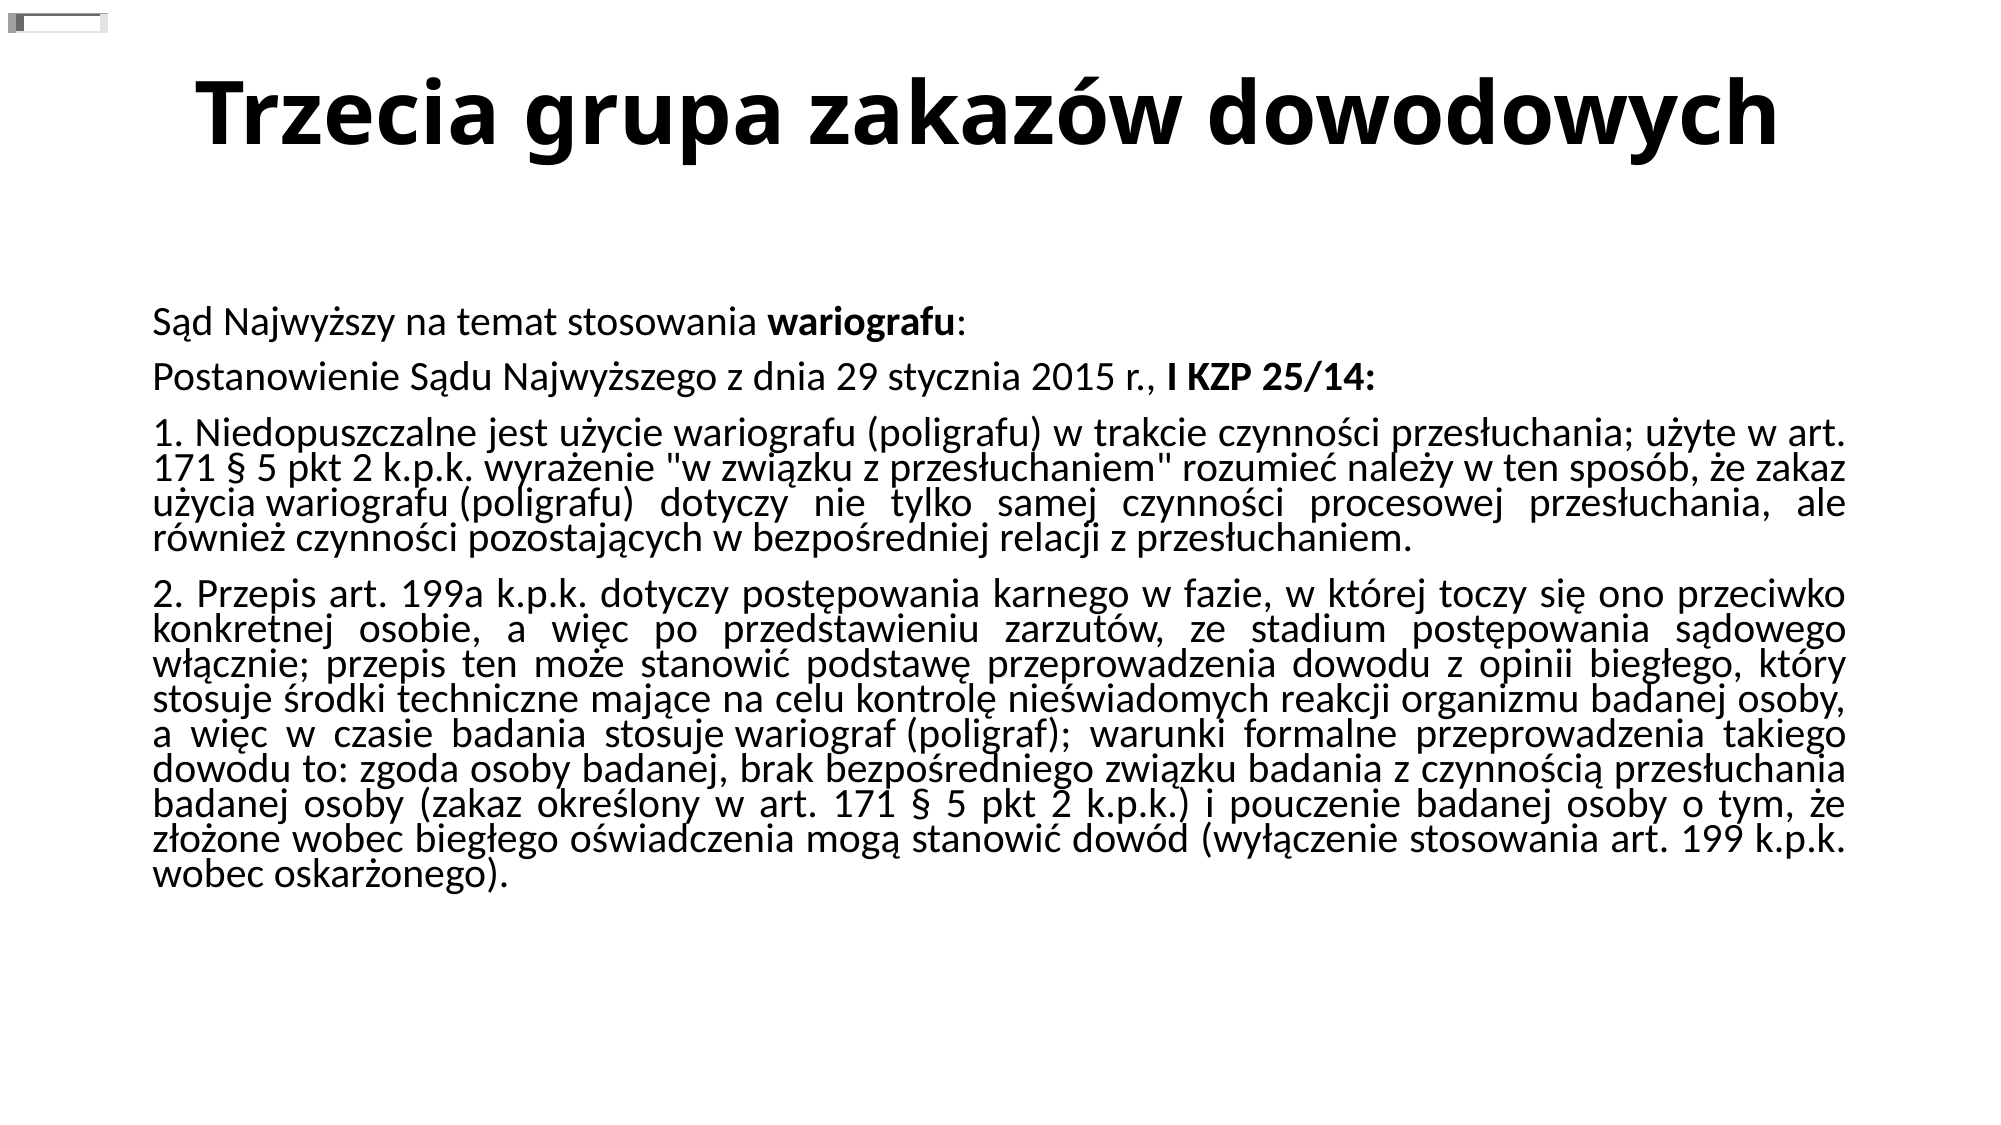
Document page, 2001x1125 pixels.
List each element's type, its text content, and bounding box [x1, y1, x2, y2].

picture [0, 0, 226, 51]
title Trzecia grupa zakazów dowodowych [137, 59, 1863, 278]
list Sąd Najwyższy na temat stosowania wariografu: Postanowienie Sądu Najwyższego z dnia 29 stycznia 2015 r., I KZP 25/14: 1. Niedopuszczalne jest użycie wariografu (poligrafu) w trakcie czynności przesłuchania; użyte w art. 171 § 5 pkt 2 k.p.k. wyrażenie "w związku z przesłuchaniem" rozumieć należy w ten sposób, że zakaz użycia wariografu (poligrafu) dotyczy nie tylko samej czynności procesowej przesłuchania, ale również czynności pozostających w bezpośredniej relacji z przesłuchaniem. 2. Przepis art. 199a k.p.k. dotyczy postępowania karnego w fazie, w której toczy się ono przeciwko konkretnej osobie, a więc po przedstawieniu zarzutów, ze stadium postępowania sądowego włącznie; przepis ten może stanowić podstawę przeprowadzenia dowodu z opinii biegłego, który stosuje środki techniczne mające na celu kontrolę nieświadomych reakcji organizmu badanej osoby, a więc w czasie badania stosuje wariograf (poligraf); warunki formalne przeprowadzenia takiego dowodu to: zgoda osoby badanej, brak bezpośredniego związku badania z czynnością przesłuchania badanej osoby (zakaz określony w art. 171 § 5 pkt 2 k.p.k.) i pouczenie badanej osoby o tym, że złożone wobec biegłego oświadczenia mogą stanowić dowód (wyłączenie stosowania art. 199 k.p.k. wobec oskarżonego). [137, 299, 1863, 1014]
